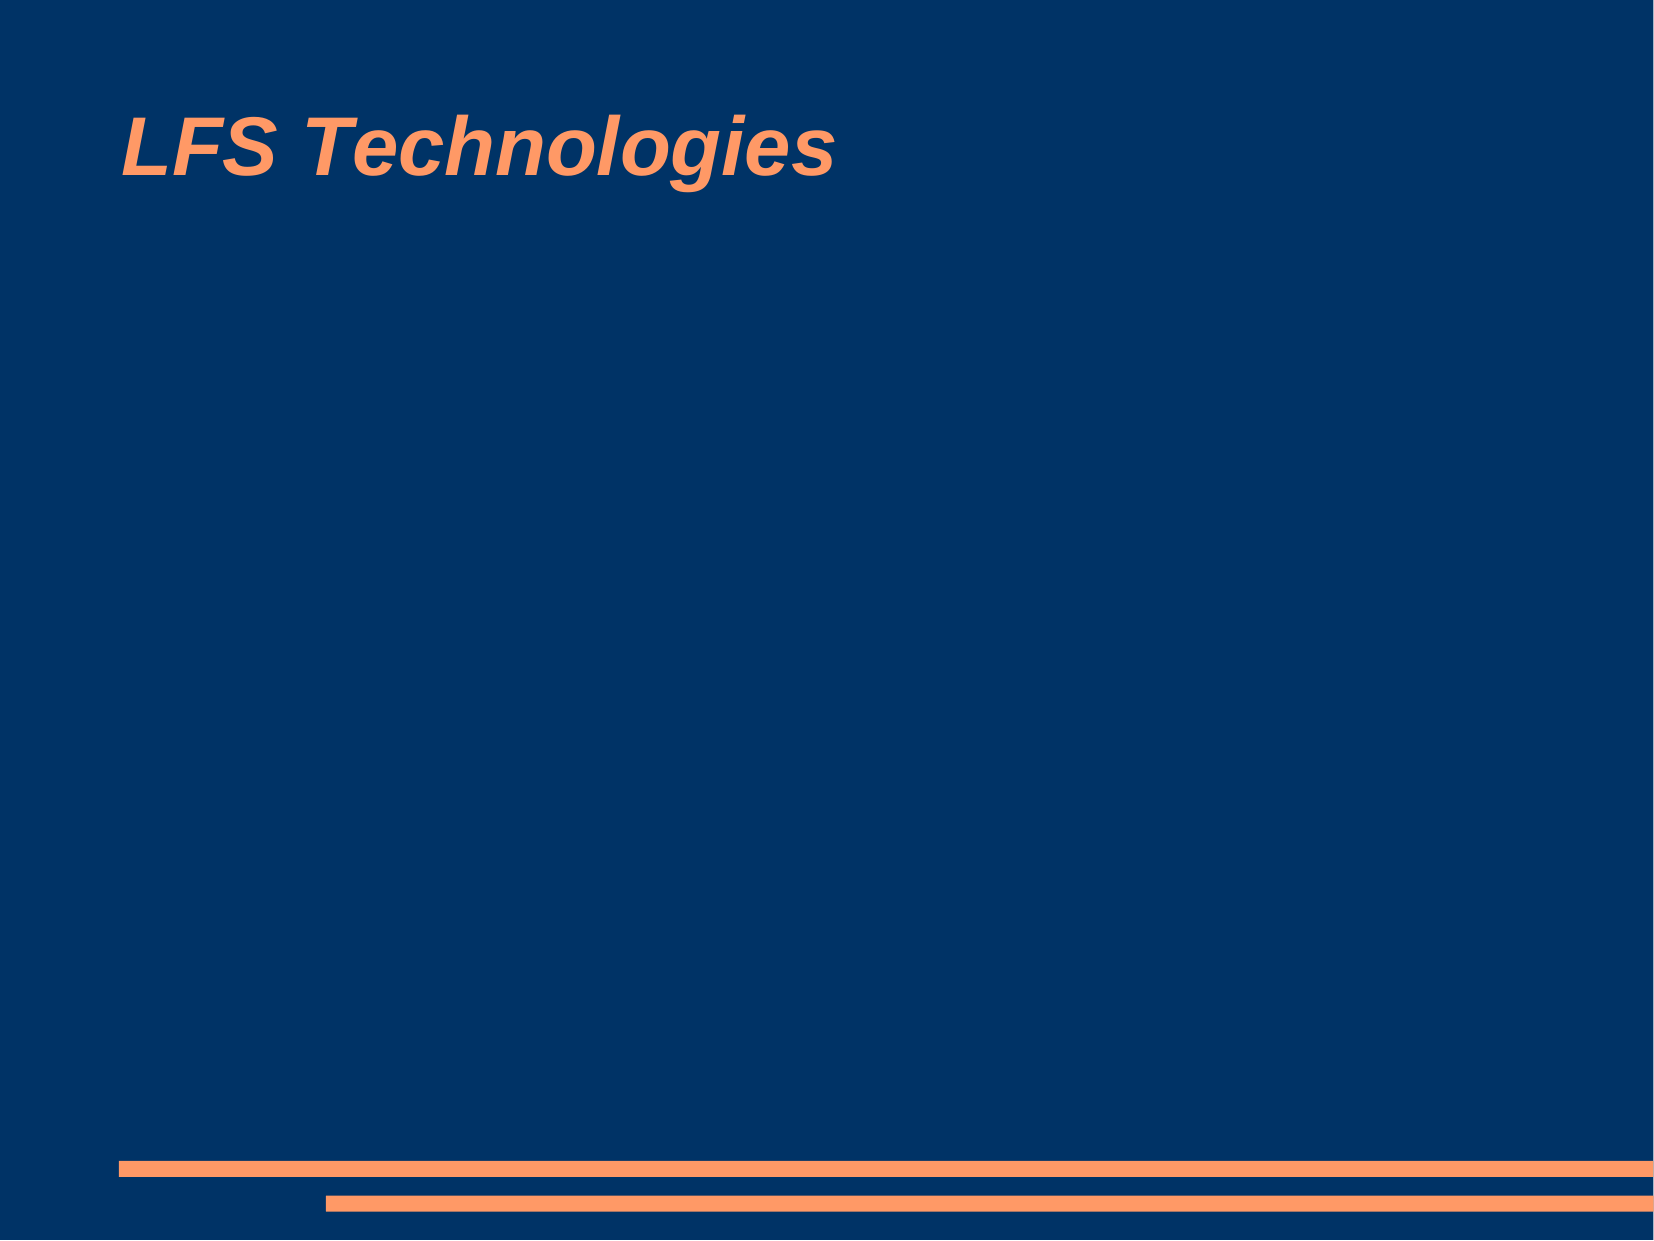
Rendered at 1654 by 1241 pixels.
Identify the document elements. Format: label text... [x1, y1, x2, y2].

title LFS Technologies [121, 53, 1534, 246]
